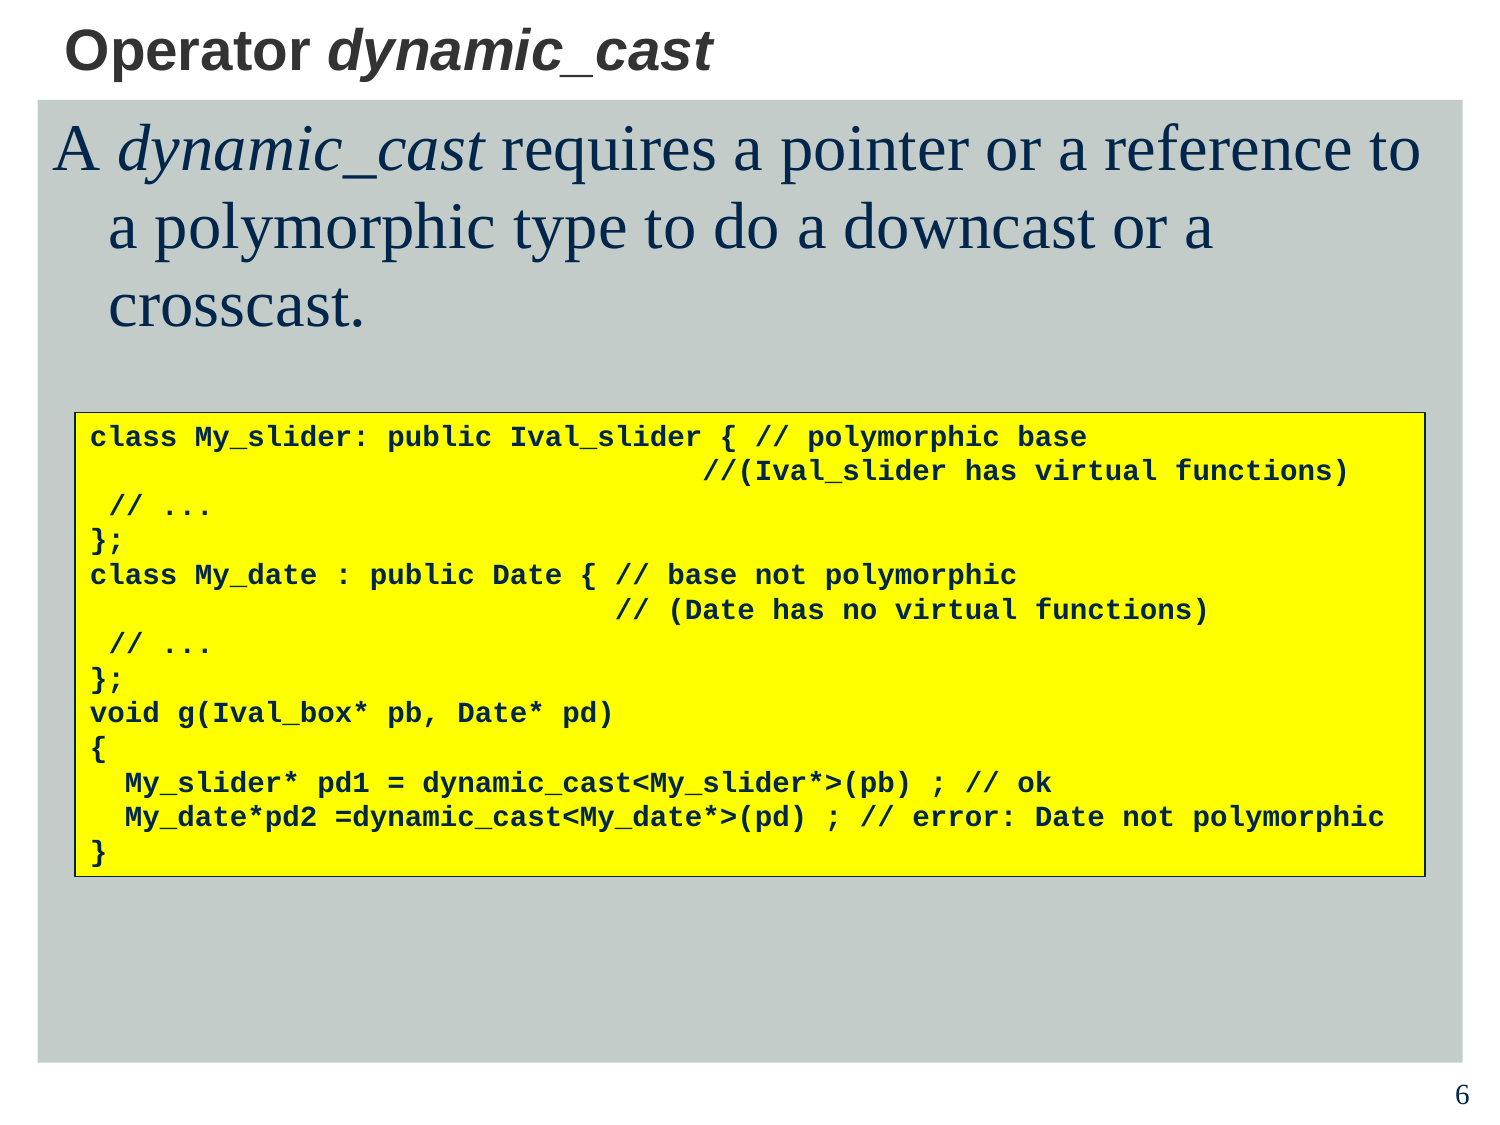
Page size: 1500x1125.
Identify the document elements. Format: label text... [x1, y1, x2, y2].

text_box class My_slider: public Ival_slider { // polymorphic base //(Ival_slider has virtual functions) // ... }; class My_date : public Date { // base not polymorphic // (Date has no virtual functions) // ... }; void g(Ival_box* pb, Date* pd) { My_slider* pd1 = dynamic_cast<My_slider*>(pb) ; // ok My_date*pd2 =dynamic_cast<My_date*>(pd) ; // error: Date not polymorphic } [75, 412, 1426, 910]
title Operator dynamic_cast [50, 0, 1450, 91]
list A dynamic_cast requires a pointer or a reference to a polymorphic type to do a downcast or a crosscast. [37, 99, 1463, 1063]
